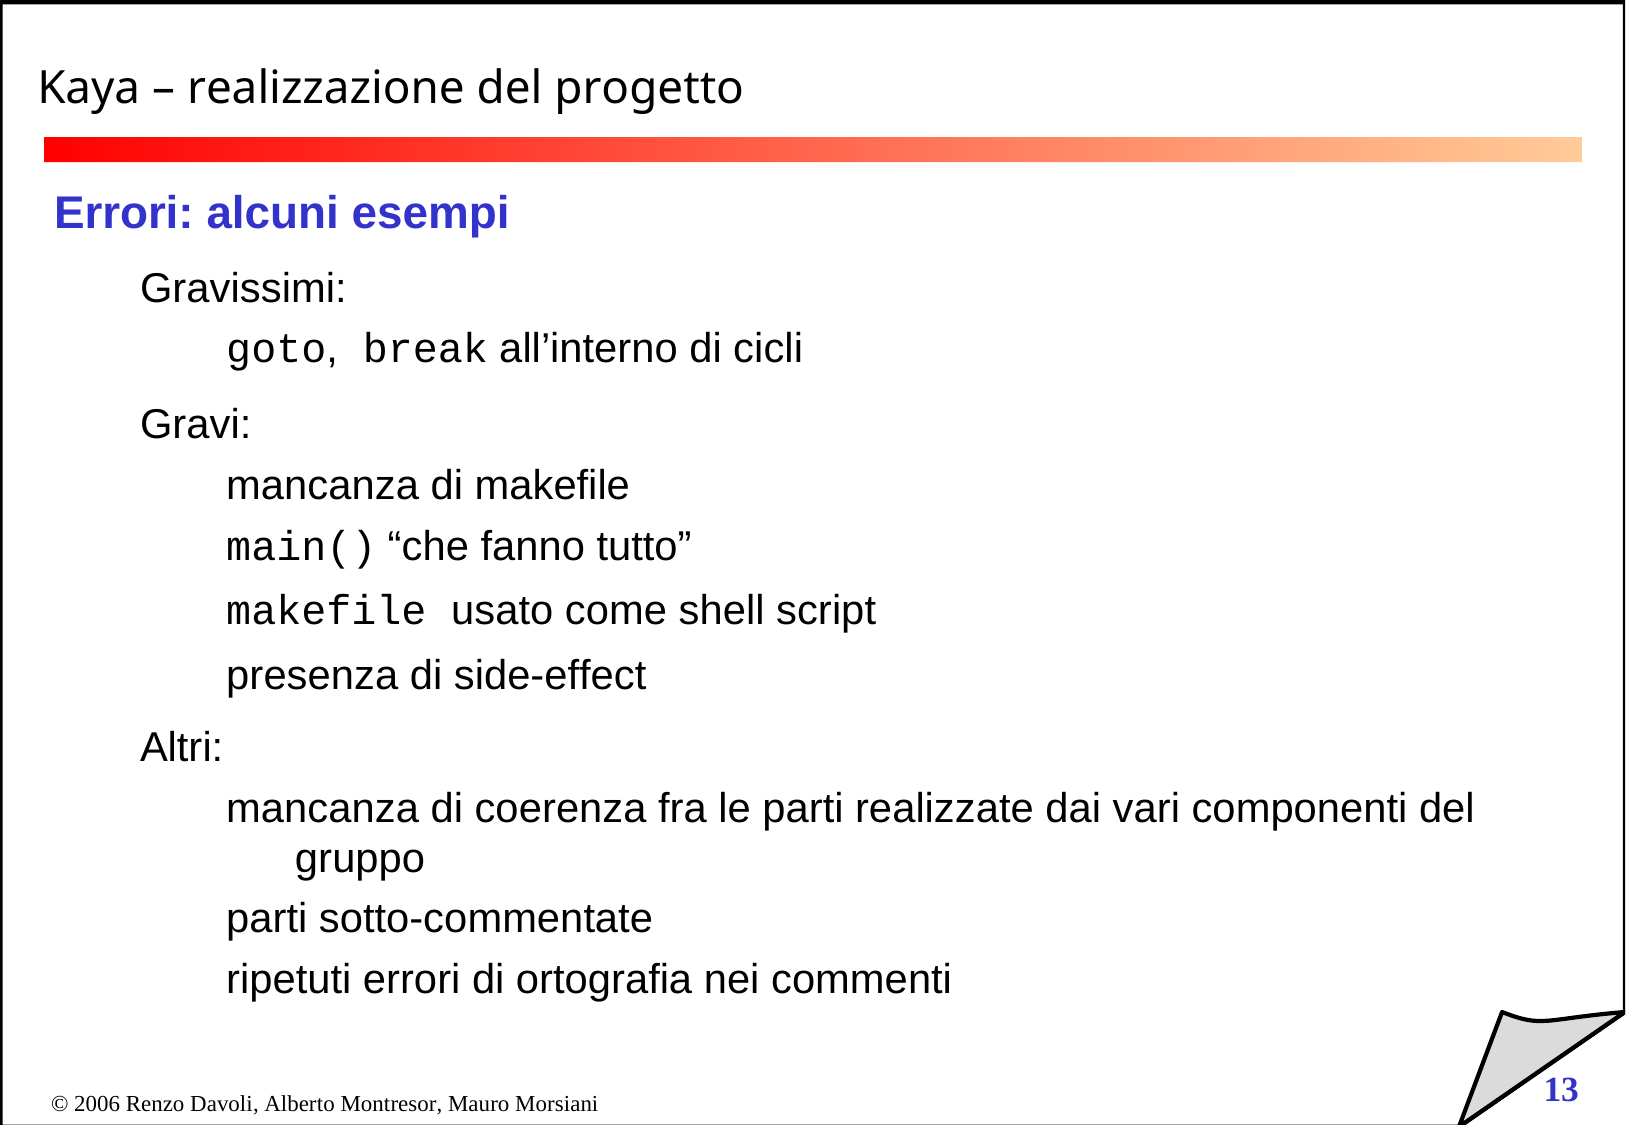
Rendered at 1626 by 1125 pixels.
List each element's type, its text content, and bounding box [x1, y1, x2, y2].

list Errori: alcuni esempi Gravissimi: goto, break all’interno di cicli Gravi: mancanza di makefile main() “che fanno tutto” makefile usato come shell script presenza di side-effect Altri: mancanza di coerenza fra le parti realizzate dai vari componenti del gruppo parti sotto-commentate ripetuti errori di ortografia nei commenti [54, 187, 1571, 1095]
title Kaya – realizzazione del progetto [37, 44, 1588, 131]
